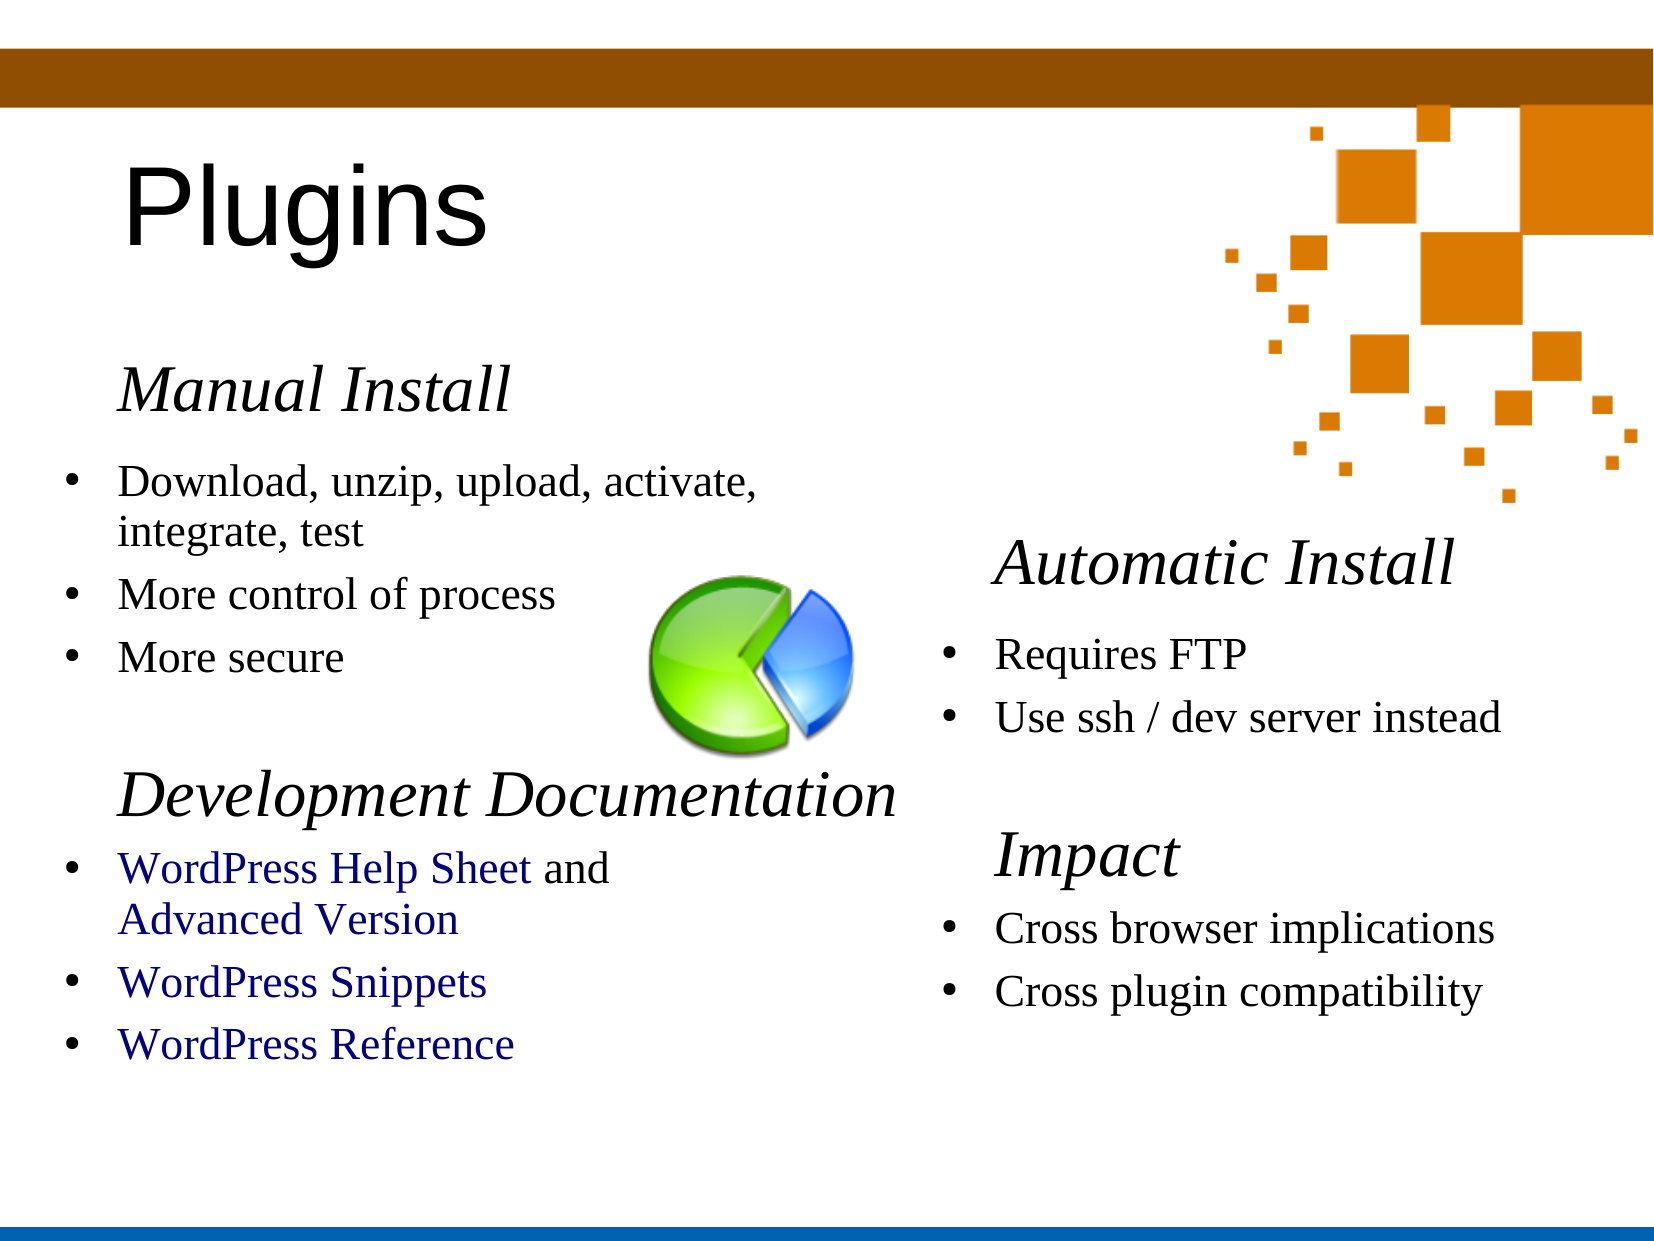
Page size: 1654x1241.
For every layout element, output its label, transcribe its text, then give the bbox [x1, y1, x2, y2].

list Automatic Install Requires FTP Use ssh / dev server instead Impact Cross browser implications Cross plugin compatibility [923, 525, 1613, 1053]
picture [0, 0, 1654, 1227]
title Plugins [121, 102, 1533, 311]
list Manual Install Download, unzip, upload, activate, integrate, test More control of process More secure Development Documentation WordPress Help Sheet and Advanced Version WordPress Snippets WordPress Reference [46, 351, 938, 1126]
